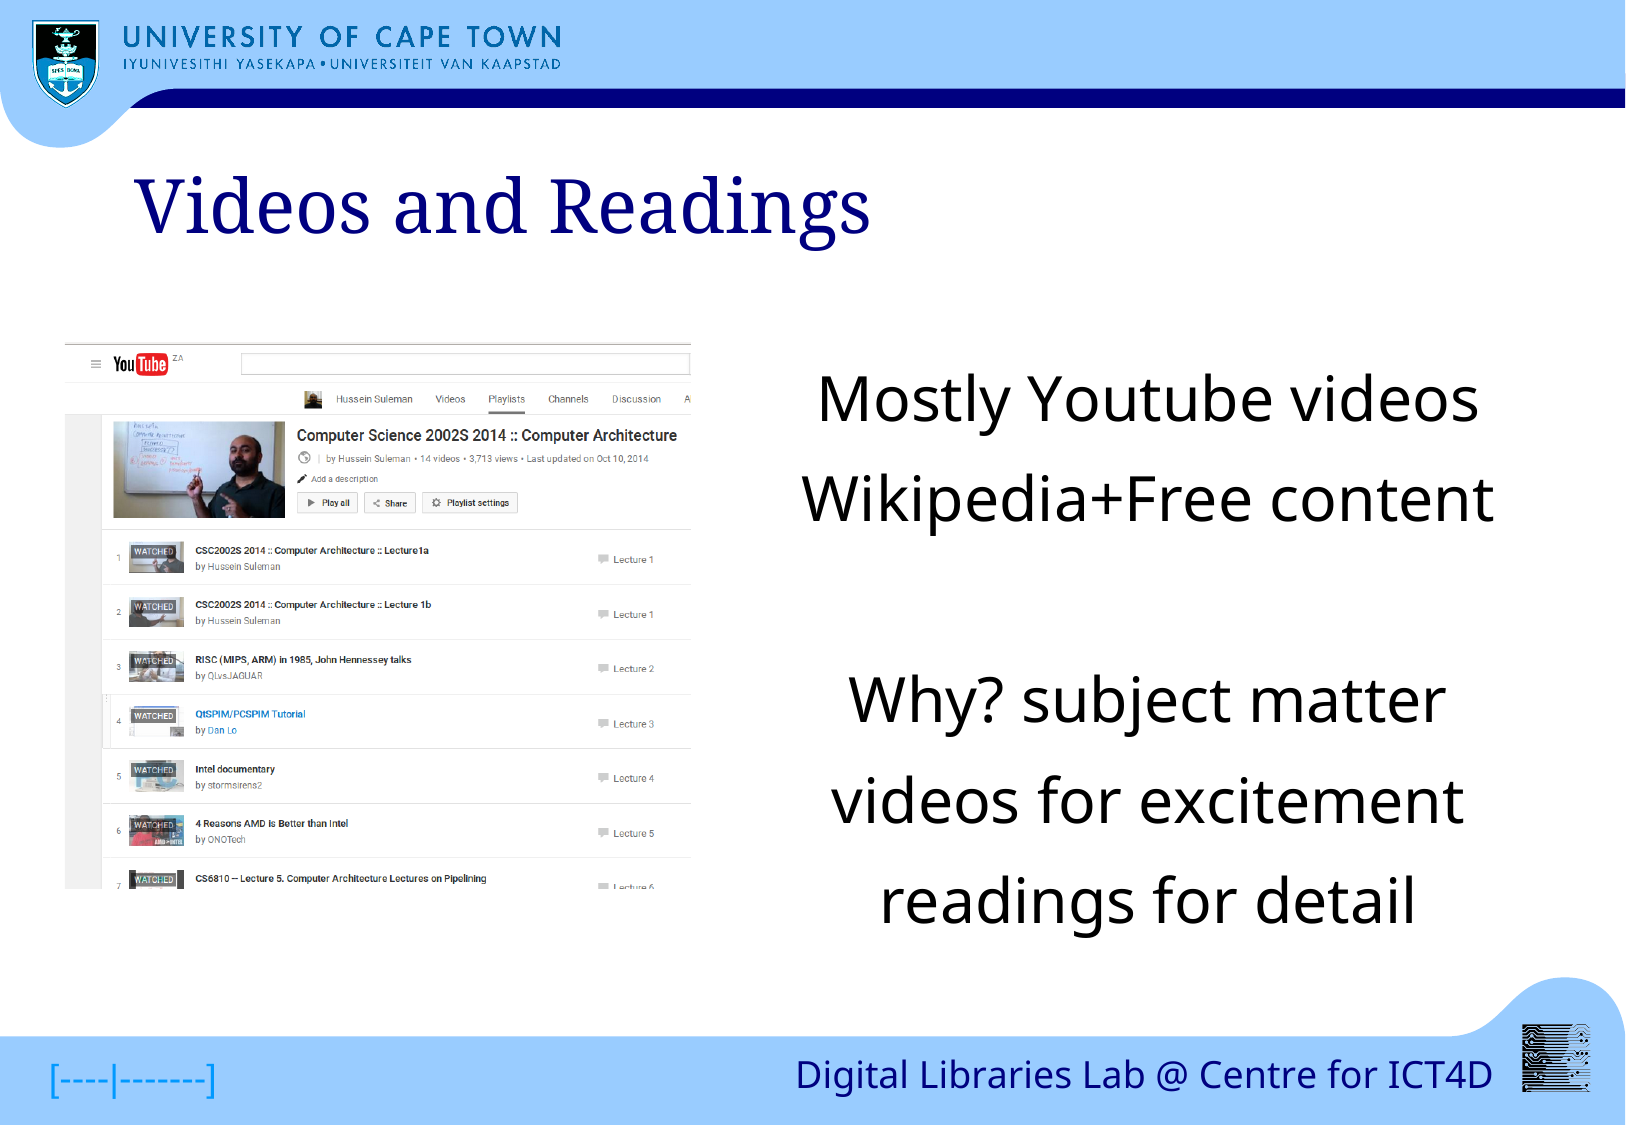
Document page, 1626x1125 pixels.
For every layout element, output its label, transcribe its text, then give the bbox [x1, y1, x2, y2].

subtitle Mostly Youtube videos Wikipedia+Free content Why? subject matter videos for excitement readings for detail [743, 370, 1554, 926]
picture [64, 342, 691, 889]
title Videos and Readings [134, 140, 1571, 268]
text_box [----|-------] [34, 1046, 663, 1112]
picture [1522, 1024, 1591, 1092]
picture [120, 23, 563, 71]
picture [32, 20, 100, 109]
